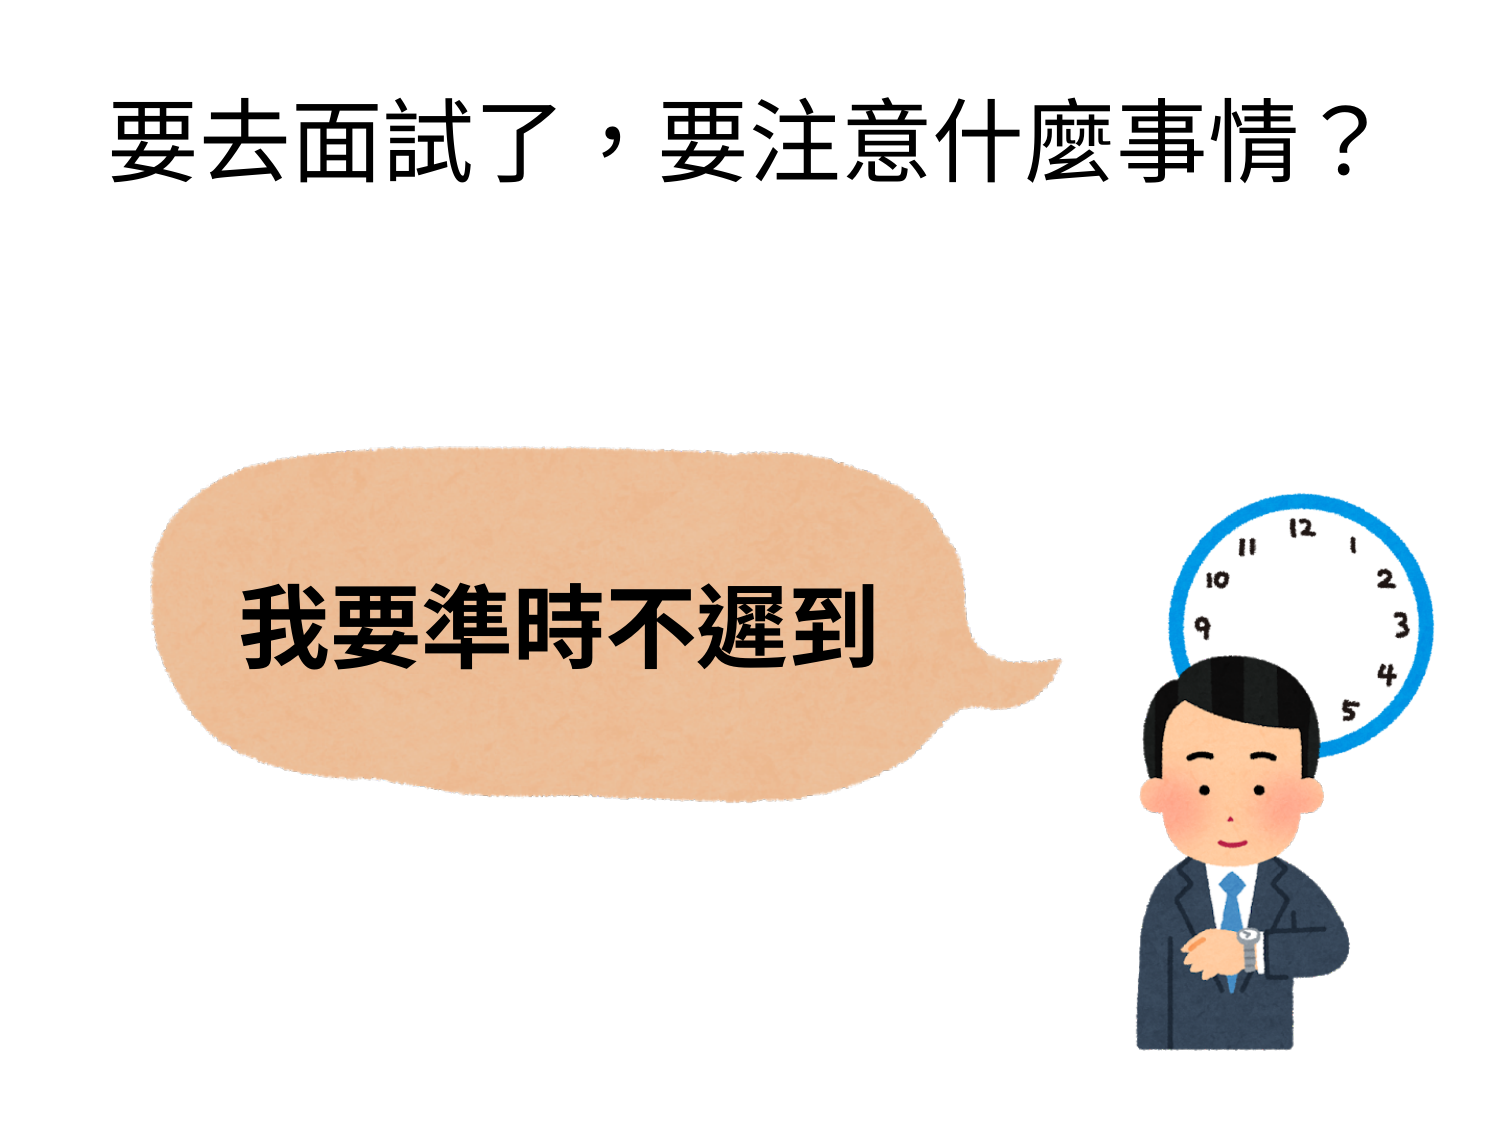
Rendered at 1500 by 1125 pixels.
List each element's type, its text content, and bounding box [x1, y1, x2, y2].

text_box 我要準時不遲到 [223, 562, 896, 688]
picture [140, 436, 1436, 1061]
title 要去面試了，要注意什麼事情？ [75, 45, 1425, 233]
